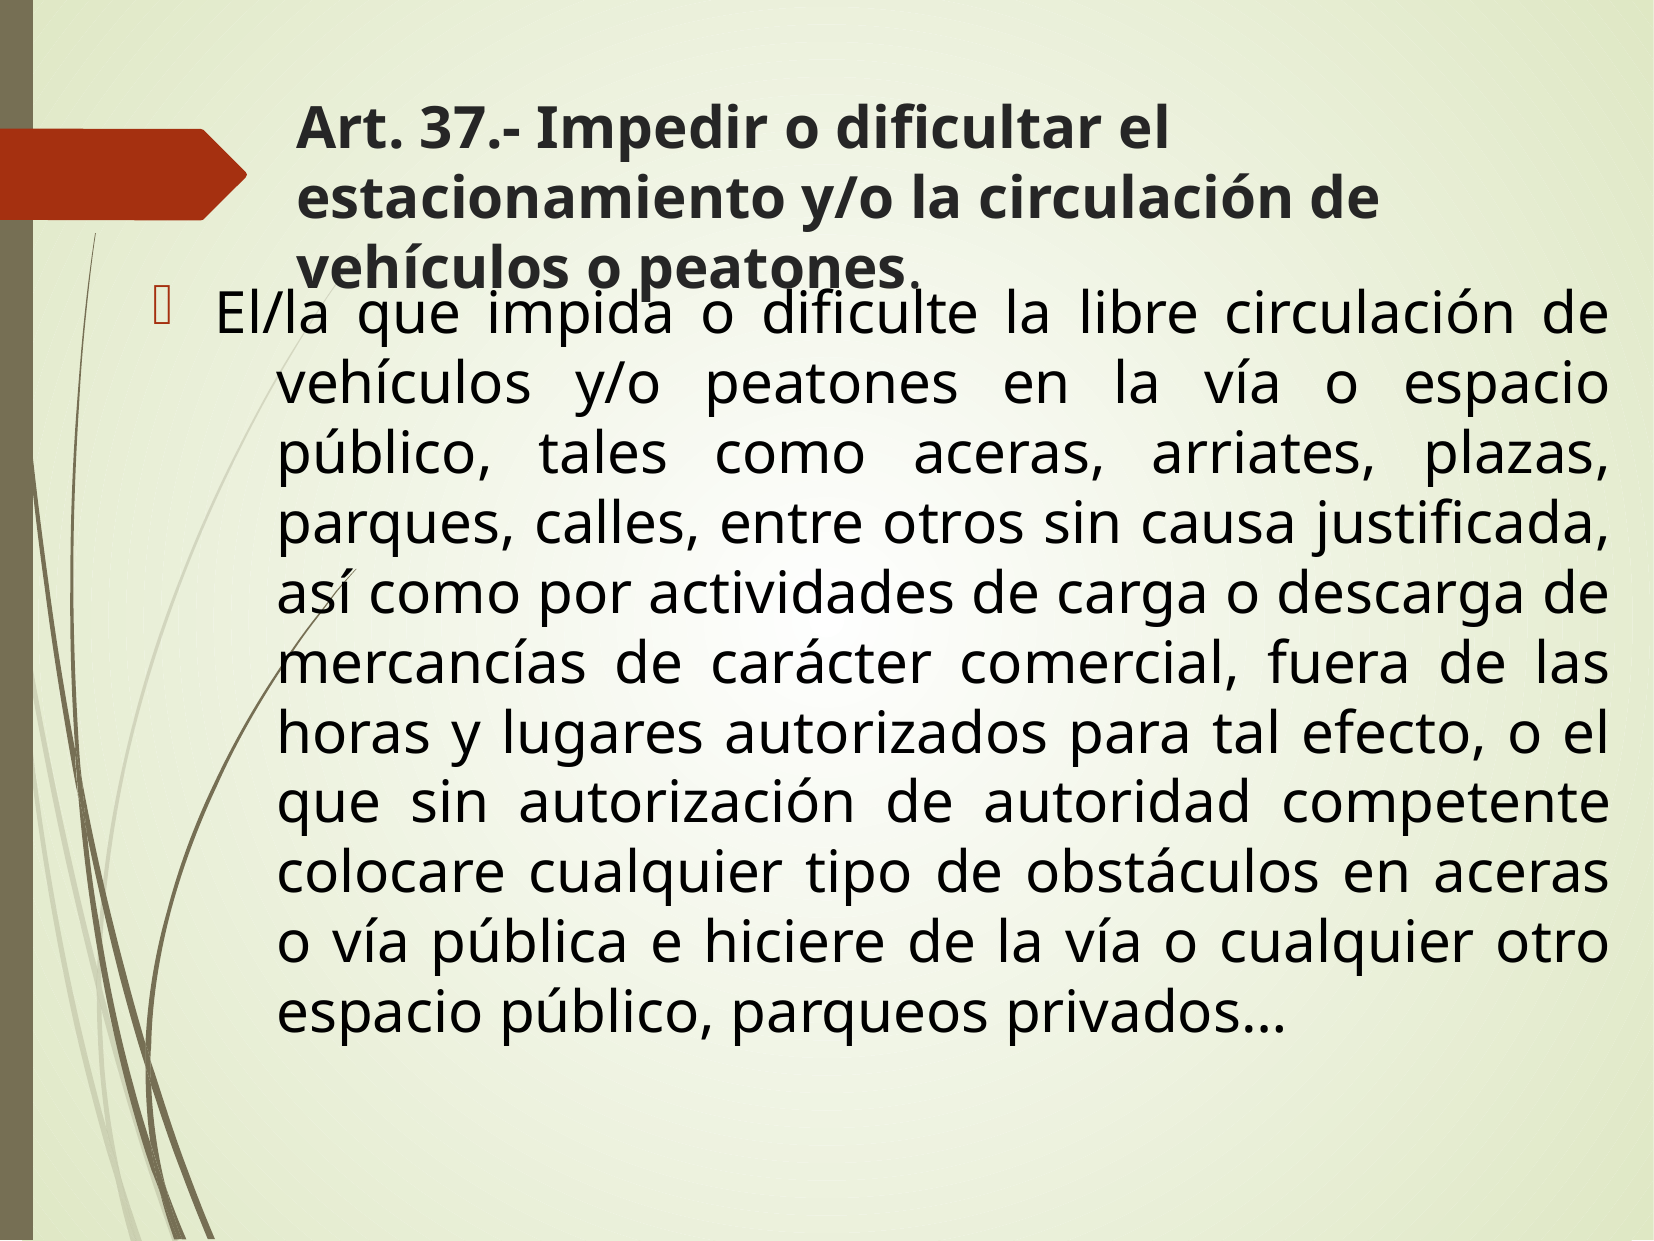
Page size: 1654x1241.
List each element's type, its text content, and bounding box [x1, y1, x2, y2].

list El/la que impida o dificulte la libre circulación de vehículos y/o peatones en la vía o espacio público, tales como aceras, arriates, plazas, parques, calles, entre otros sin causa justificada, así como por actividades de carga o descarga de mercancías de carácter comercial, fuera de las horas y lugares autorizados para tal efecto, o el que sin autorización de autoridad competente colocare cualquier tipo de obstáculos en aceras o vía pública e hiciere de la vía o cualquier otro espacio público, parqueos privados… [137, 268, 1626, 1132]
title Art. 37.- Impedir o dificultar el estacionamiento y/o la circulación de vehículos o peatones. [281, 82, 1643, 291]
